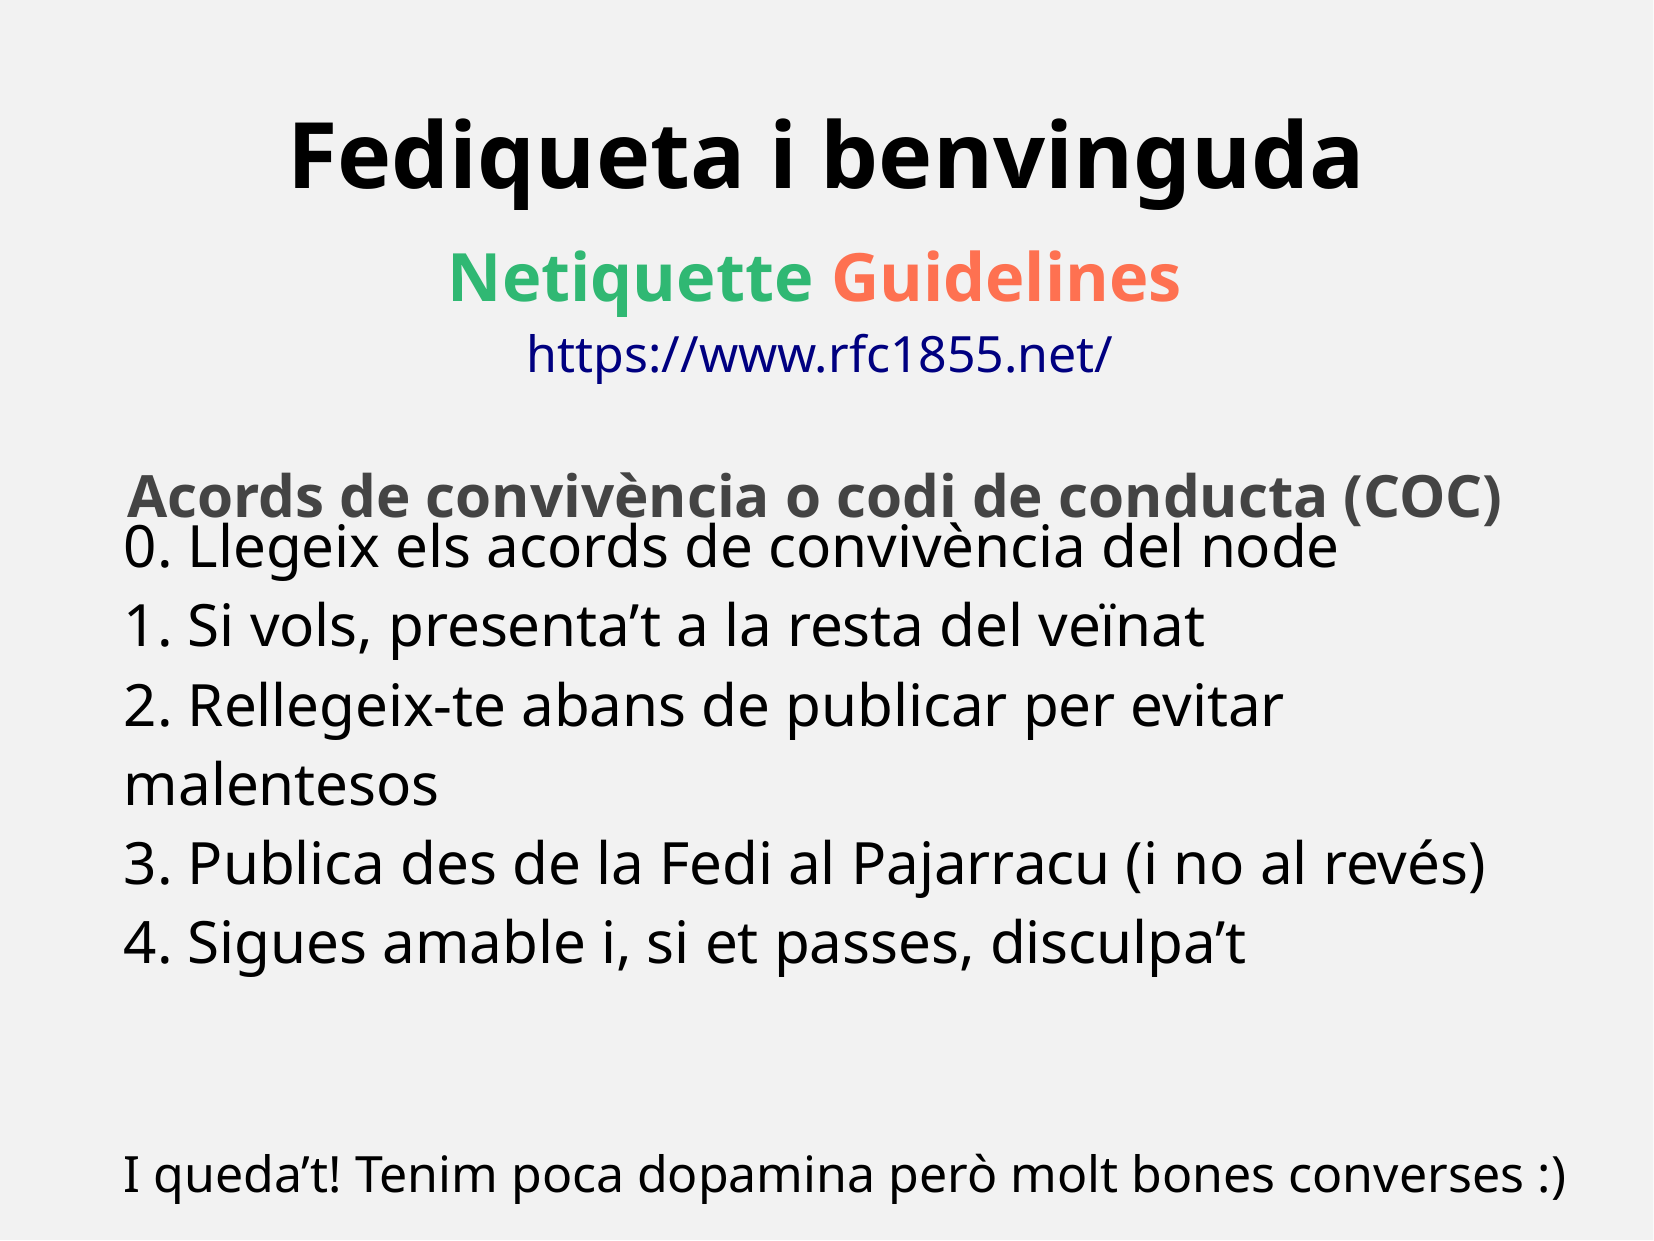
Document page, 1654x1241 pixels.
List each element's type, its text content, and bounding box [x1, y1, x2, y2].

title Netiquette Guidelines [82, 240, 1548, 311]
title Acords de convivència o codi de conducta (COC) [82, 463, 1548, 525]
title 0. Llegeix els acords de convivència del node 1. Si vols, presenta’t a la resta del veïnat 2. Rellegeix-te abans de publicar per evitar malentesos 3. Publica des de la Fedi al Pajarracu (i no al revés) 4. Sigues amable i, si et passes, disculpa’t I queda’t! Tenim poca dopamina però molt bones converses :) [124, 572, 1577, 1140]
title Fediqueta i benvinguda [82, 49, 1571, 257]
title https://www.rfc1855.net/ [118, 323, 1536, 382]
